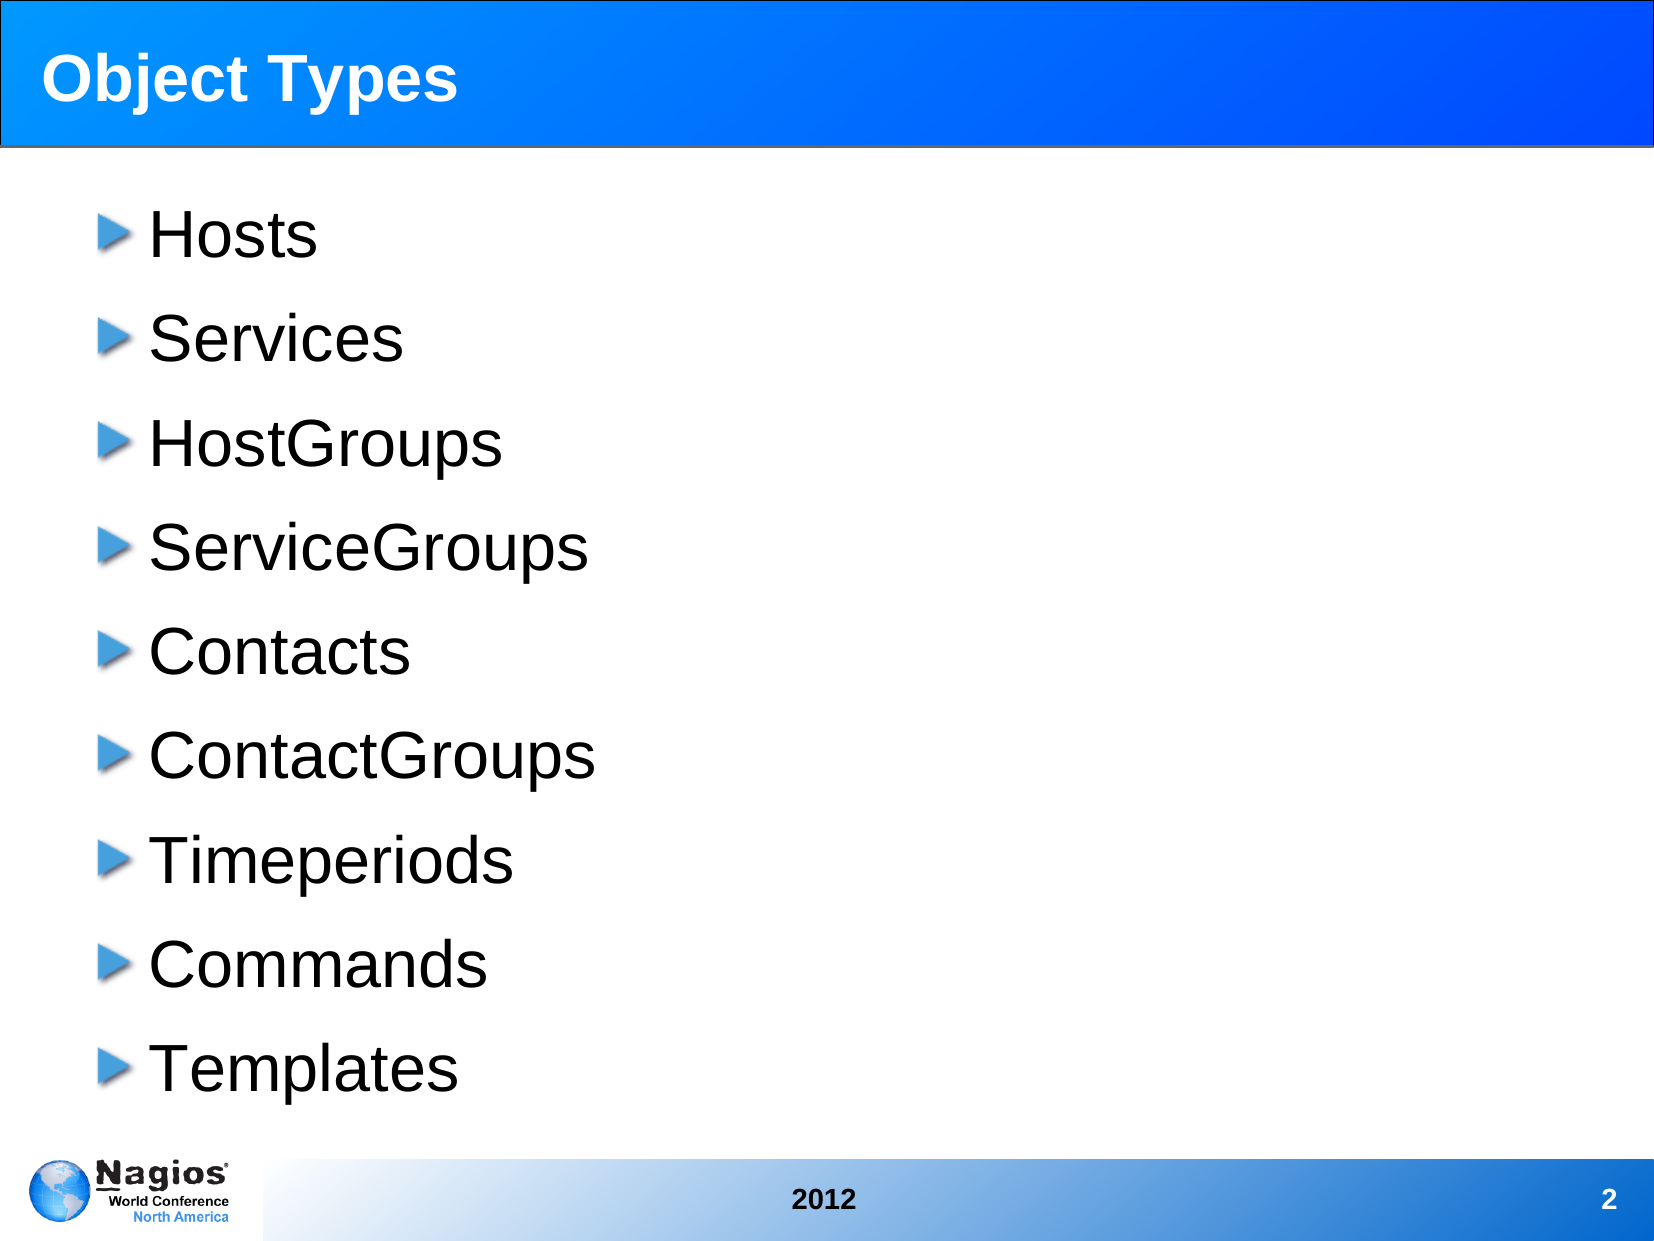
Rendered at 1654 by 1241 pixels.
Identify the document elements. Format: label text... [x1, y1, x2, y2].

list Hosts Services HostGroups ServiceGroups Contacts ContactGroups Timeperiods Commands Templates [77, 197, 1394, 1107]
picture [29, 1159, 229, 1235]
title Object Types [41, 29, 1248, 127]
